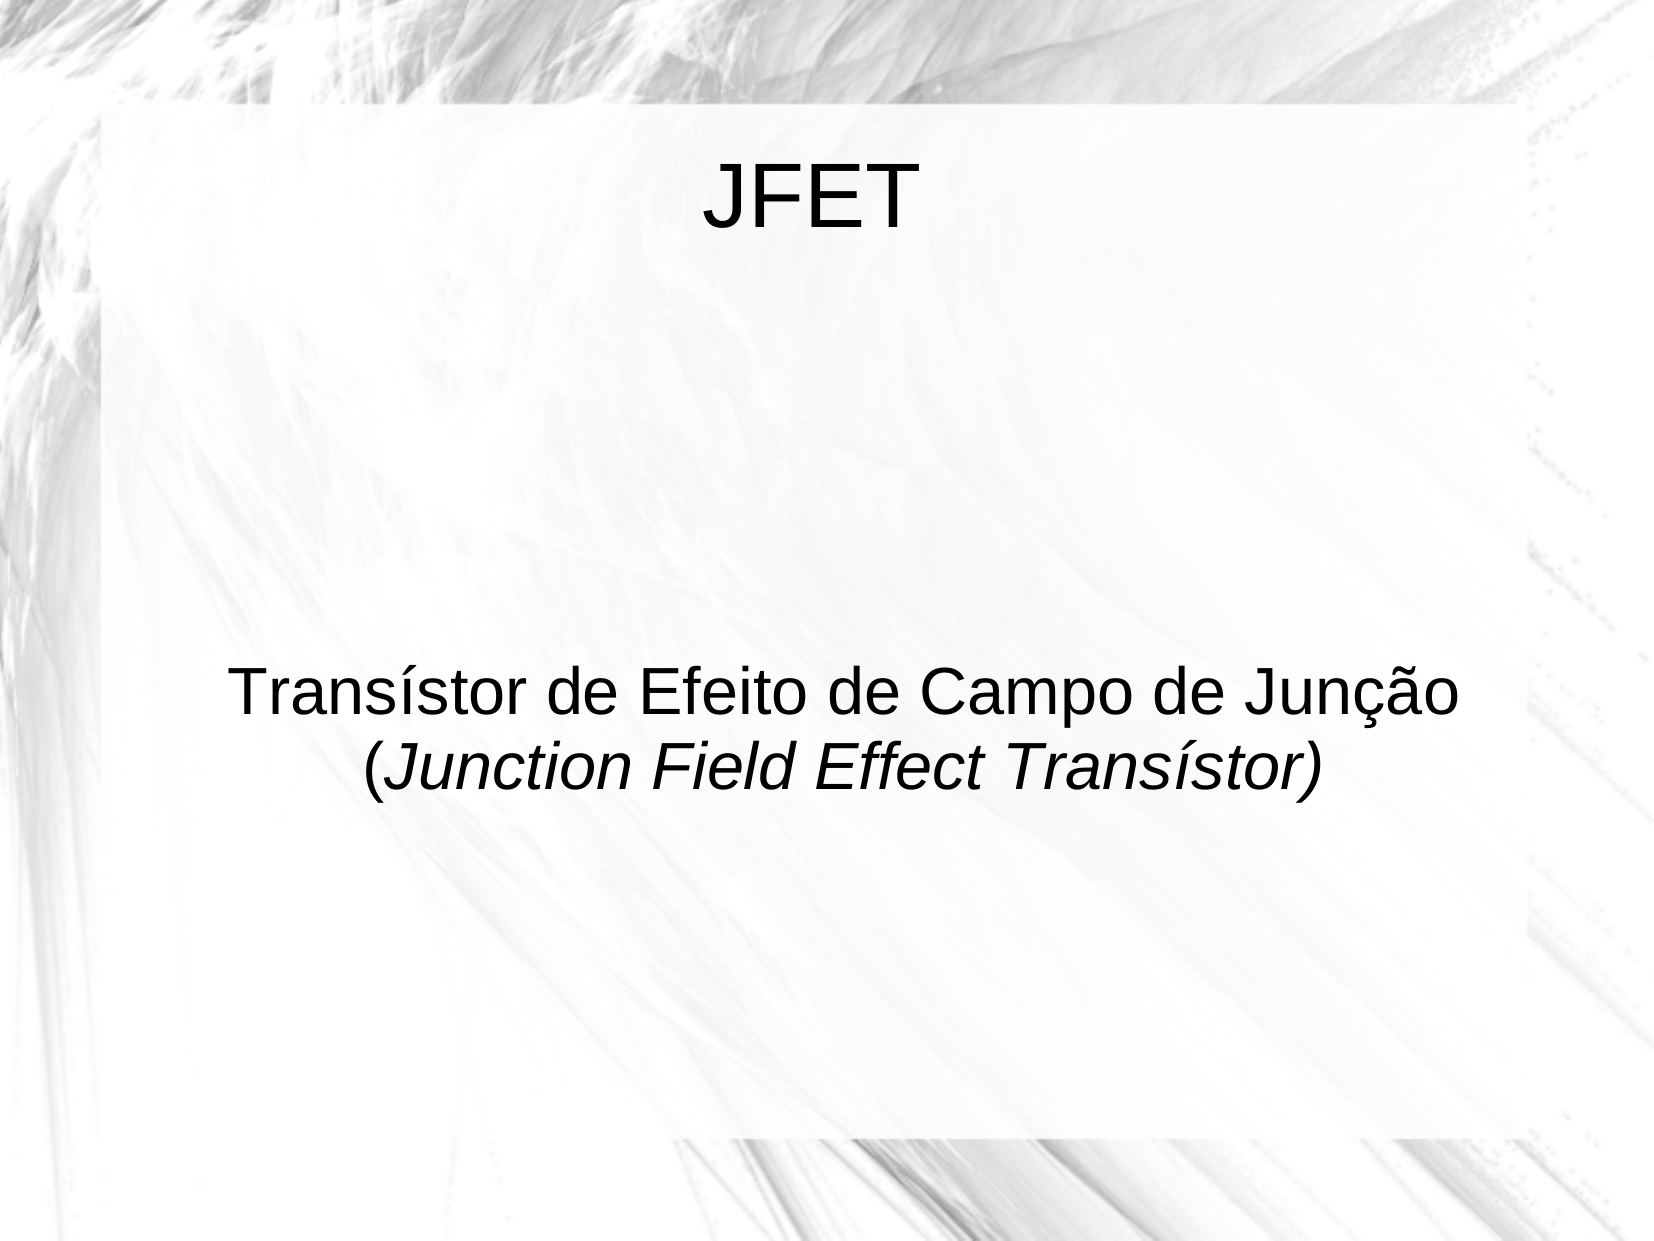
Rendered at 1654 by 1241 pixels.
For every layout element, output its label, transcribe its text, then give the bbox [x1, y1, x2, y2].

picture [0, 0, 1654, 1241]
text_box Transístor de Efeito de Campo de Junção (Junction Field Effect Transístor) [118, 327, 1571, 1131]
title JFET [118, 112, 1506, 281]
